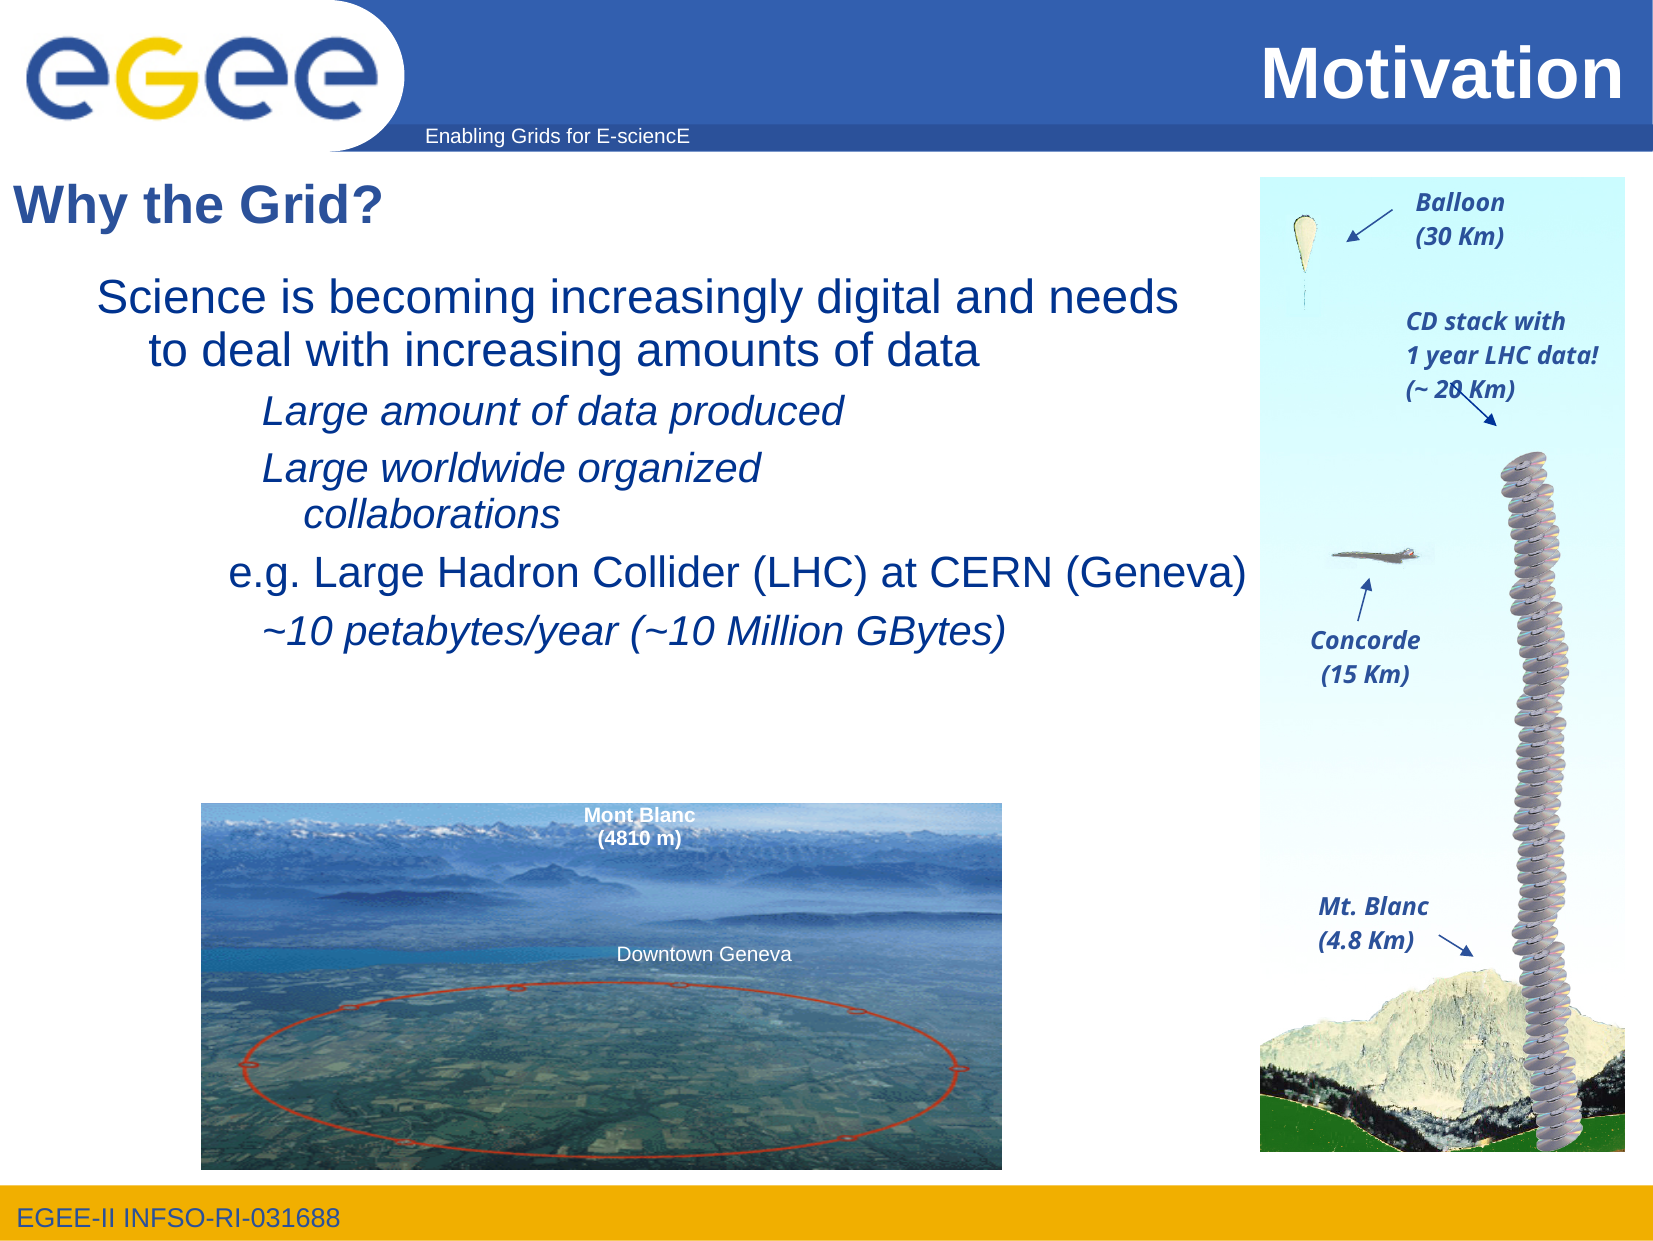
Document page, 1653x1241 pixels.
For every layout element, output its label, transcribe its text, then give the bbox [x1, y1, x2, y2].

list Why the Grid? Science is becoming increasingly digital and needs to deal with increasing amounts of data Large amount of data produced Large worldwide organized collaborations e.g. Large Hadron Collider (LHC) at CERN (Geneva) ~10 petabytes/year (~10 Million GBytes) [14, 176, 1577, 937]
text_box CD stack with 1 year LHC data! (~ 20 Km) [1391, 296, 1614, 414]
title Motivation [407, 31, 1626, 118]
text_box Balloon (30 Km) [1400, 177, 1521, 261]
text_box Mont Blanc (4810 m) [568, 795, 711, 858]
text_box Mt. Blanc (4.8 Km) [1303, 880, 1445, 965]
text_box Downtown Geneva [601, 934, 807, 974]
text_box Concorde (15 Km) [1295, 614, 1436, 699]
picture [20, 33, 385, 123]
picture [1260, 177, 1625, 1152]
picture [201, 803, 1002, 1170]
